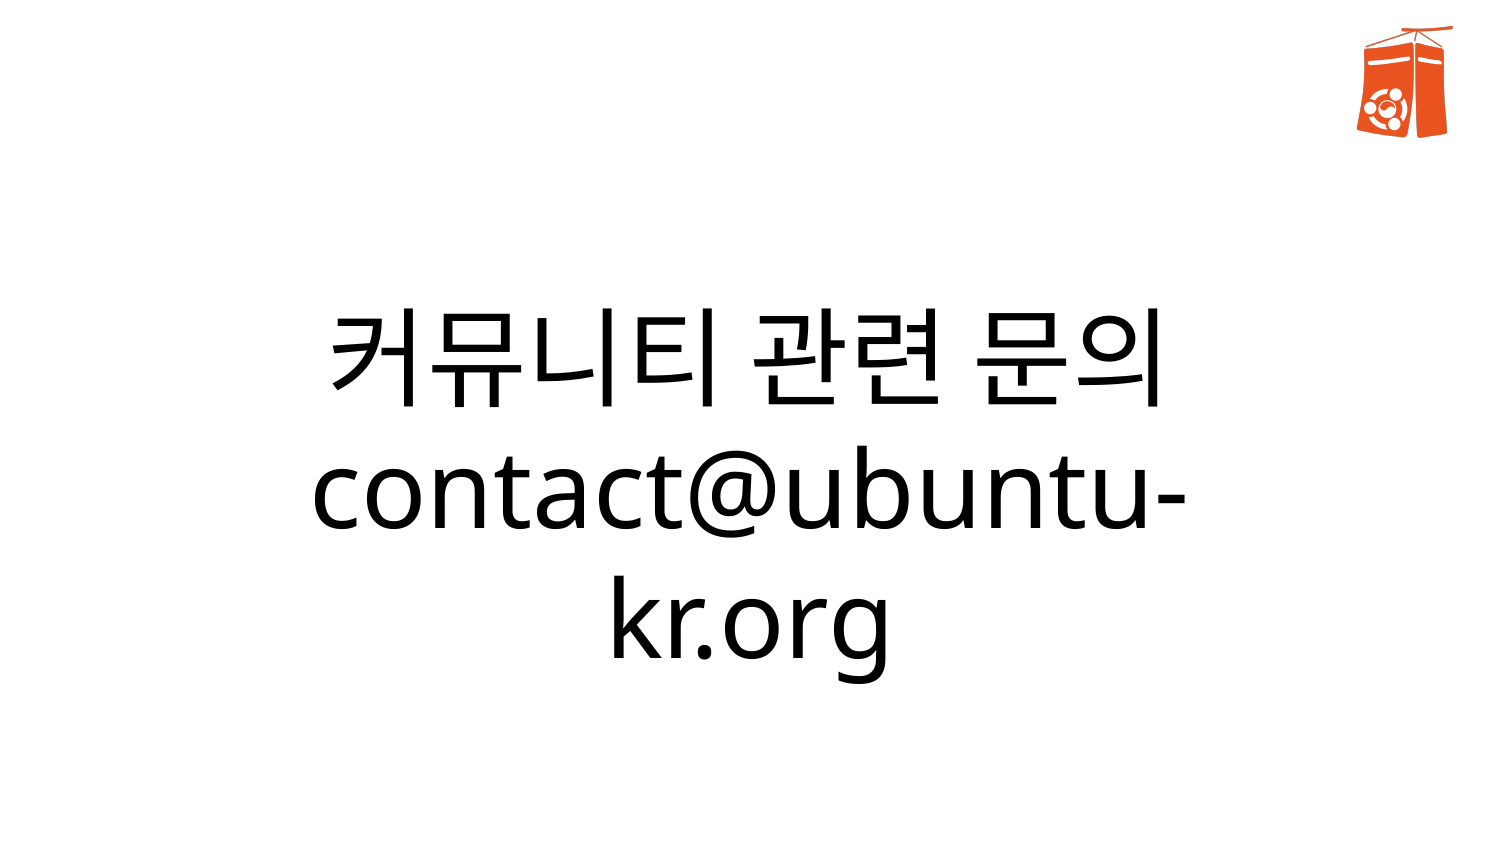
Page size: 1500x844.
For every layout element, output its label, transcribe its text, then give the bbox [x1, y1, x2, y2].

text_box 커뮤니티 관련 문의 contact@ubuntu-kr.org [152, 275, 1348, 696]
picture [1342, 24, 1456, 139]
